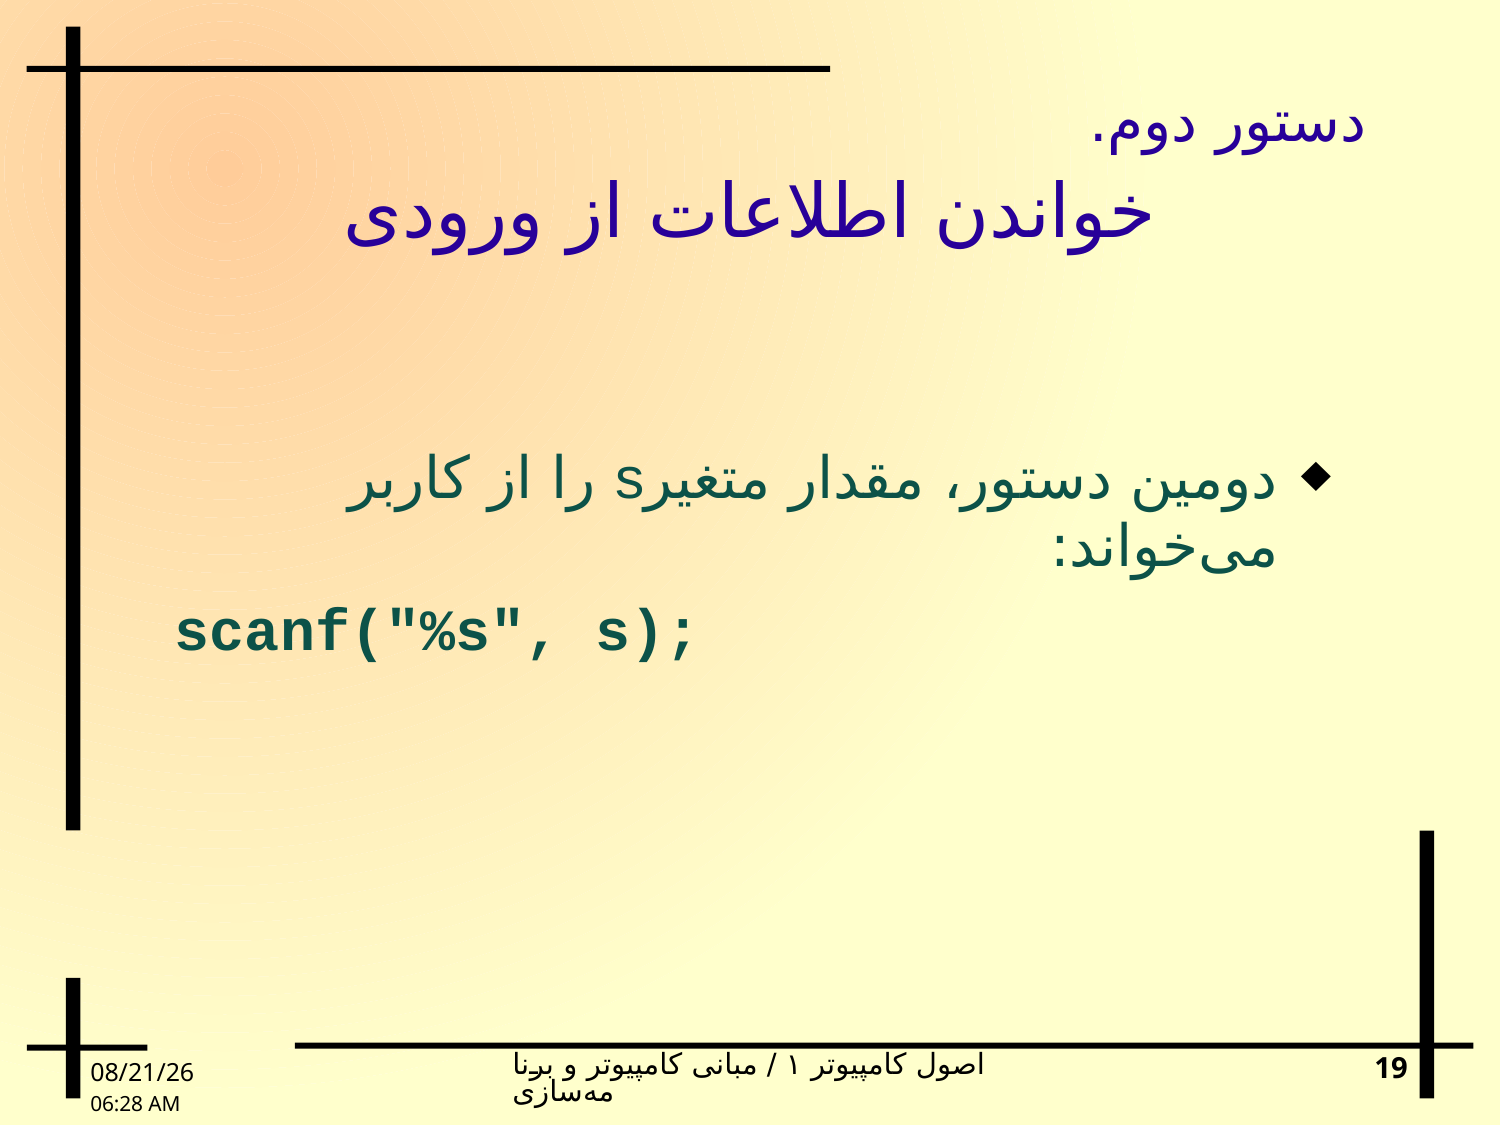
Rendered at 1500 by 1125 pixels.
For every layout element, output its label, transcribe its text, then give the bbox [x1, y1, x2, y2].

title دستور دوم. [201, 73, 1367, 170]
list دومین دستور، مقدار متغیرs را از کاربر می‌خواند: scanf("%s", s); [122, 444, 1403, 904]
title خواندن اطلاعات از ورودی [109, 150, 1391, 274]
